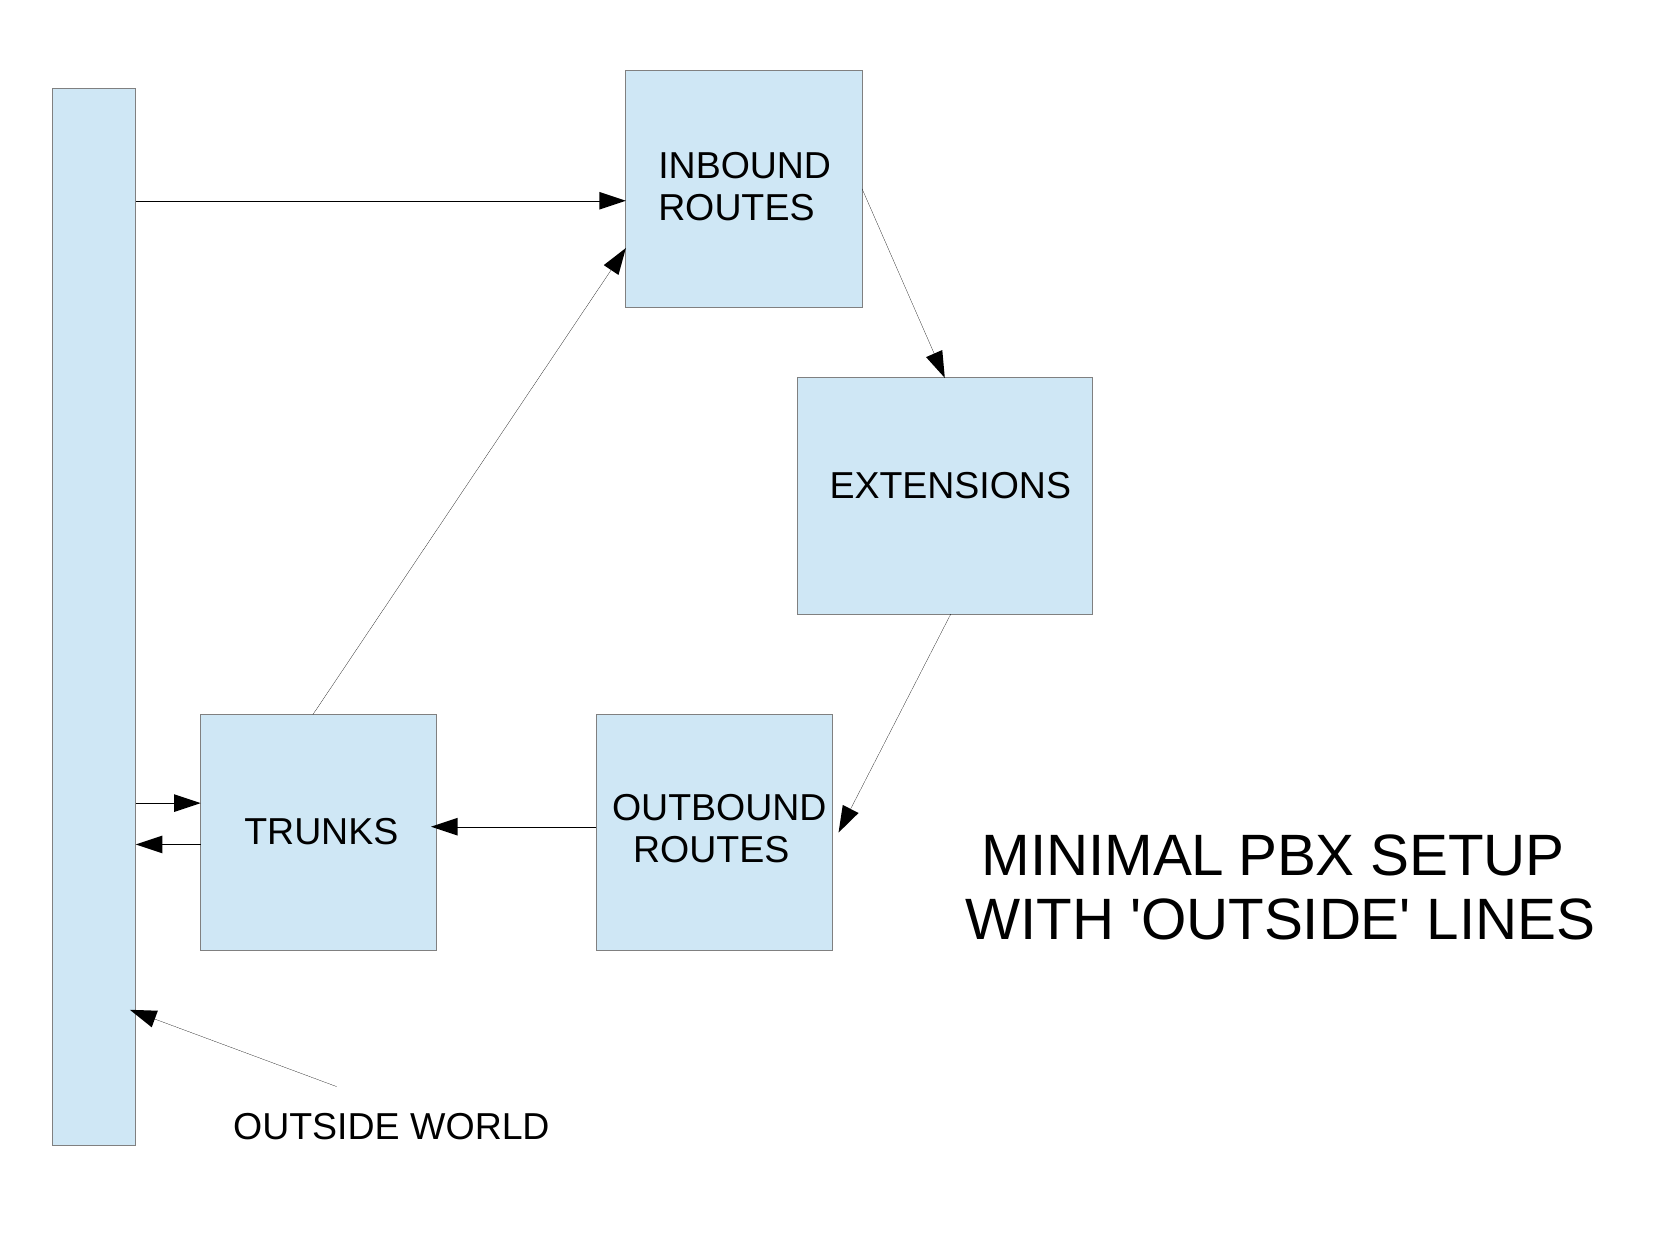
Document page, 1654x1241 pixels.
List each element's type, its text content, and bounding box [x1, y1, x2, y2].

text_box [596, 714, 833, 827]
text_box OUTBOUND ROUTES [597, 779, 842, 879]
text_box OUTSIDE WORLD [218, 1098, 566, 1156]
text_box [625, 70, 863, 308]
text_box EXTENSIONS [814, 456, 1093, 514]
text_box [797, 377, 1093, 615]
text_box [596, 828, 833, 951]
text_box [52, 88, 136, 1146]
text_box MINIMAL PBX SETUP WITH 'OUTSIDE' LINES [950, 814, 1611, 960]
text_box INBOUND ROUTES [643, 137, 847, 237]
text_box TRUNKS [229, 803, 414, 860]
text_box [200, 714, 437, 951]
